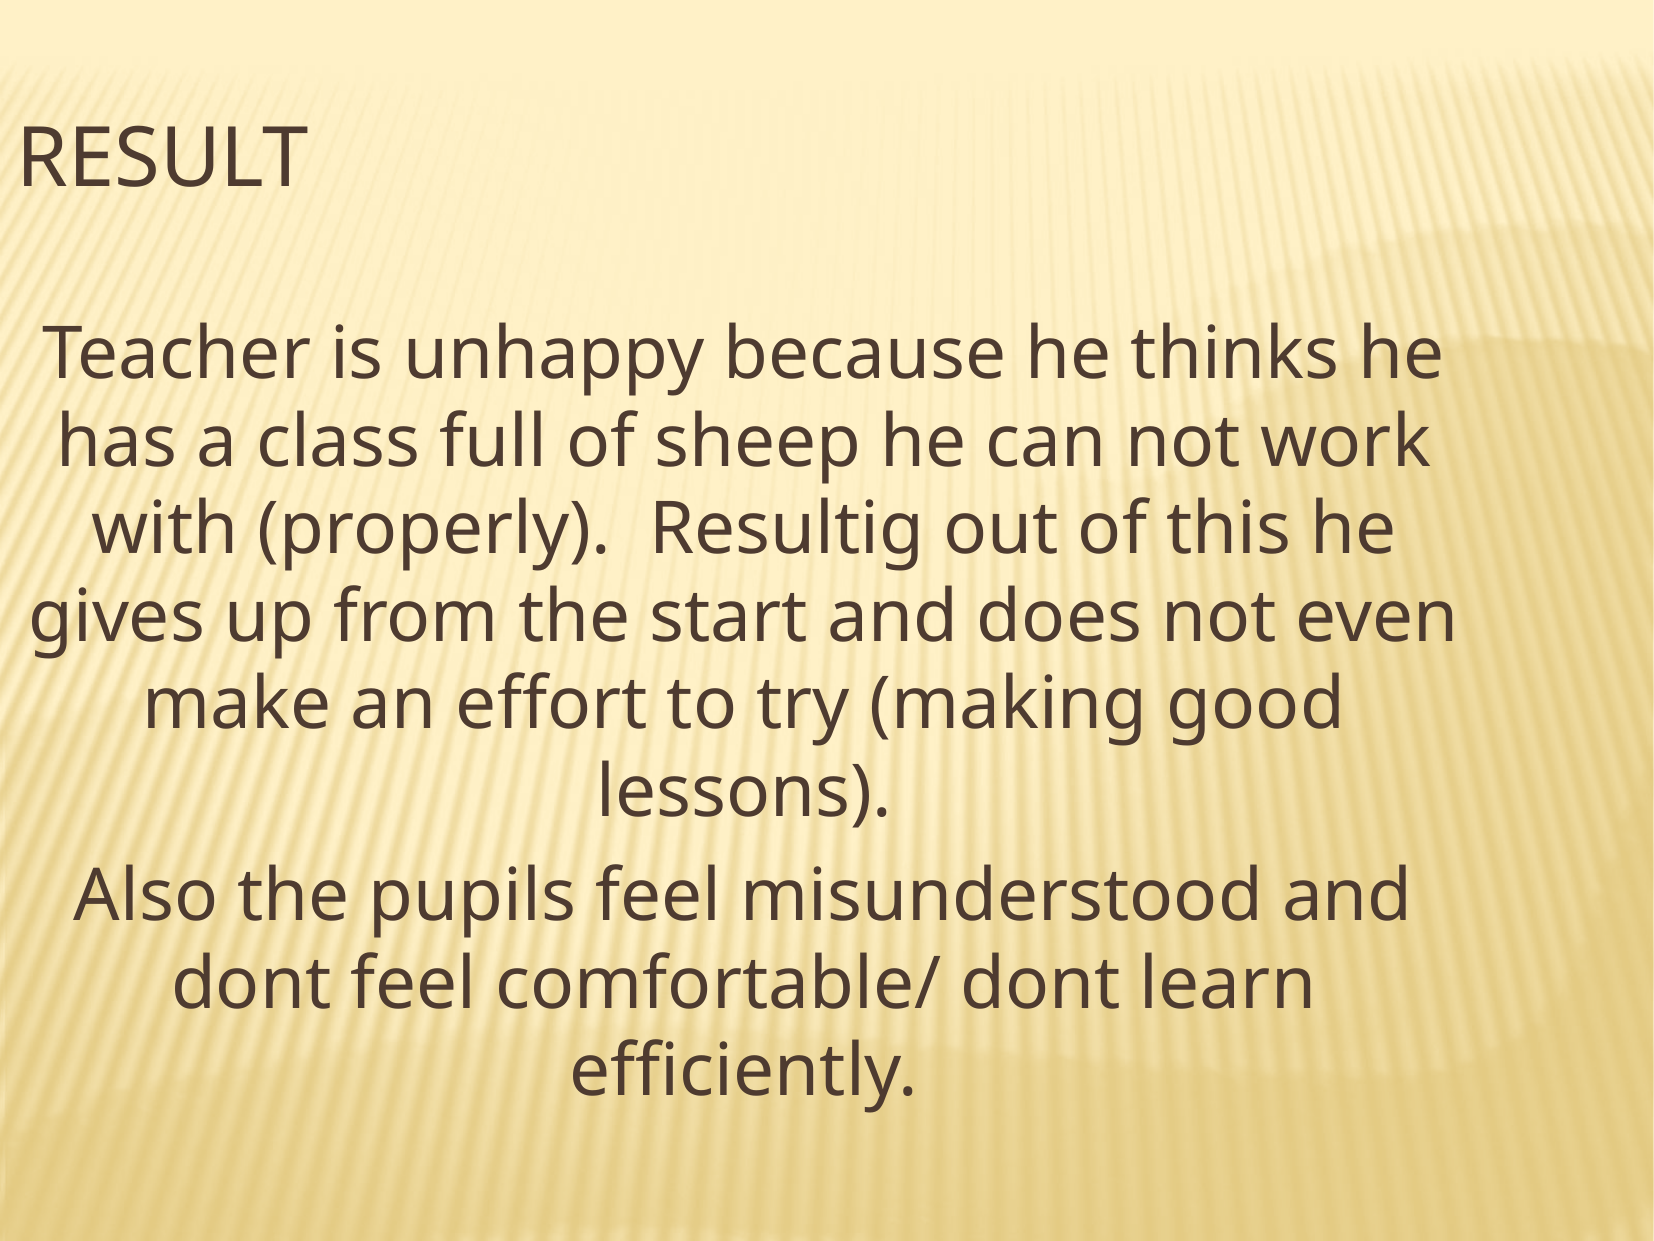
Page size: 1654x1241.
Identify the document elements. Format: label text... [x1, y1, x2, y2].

subtitle Teacher is unhappy because he thinks he has a class full of sheep he can not work with (properly). Resultig out of this he gives up from the start and does not even make an effort to try (making good lessons). Also the pupils feel misunderstood and dont feel comfortable/ dont learn efficiently. [0, 297, 1489, 1102]
title Result [0, 56, 1489, 250]
